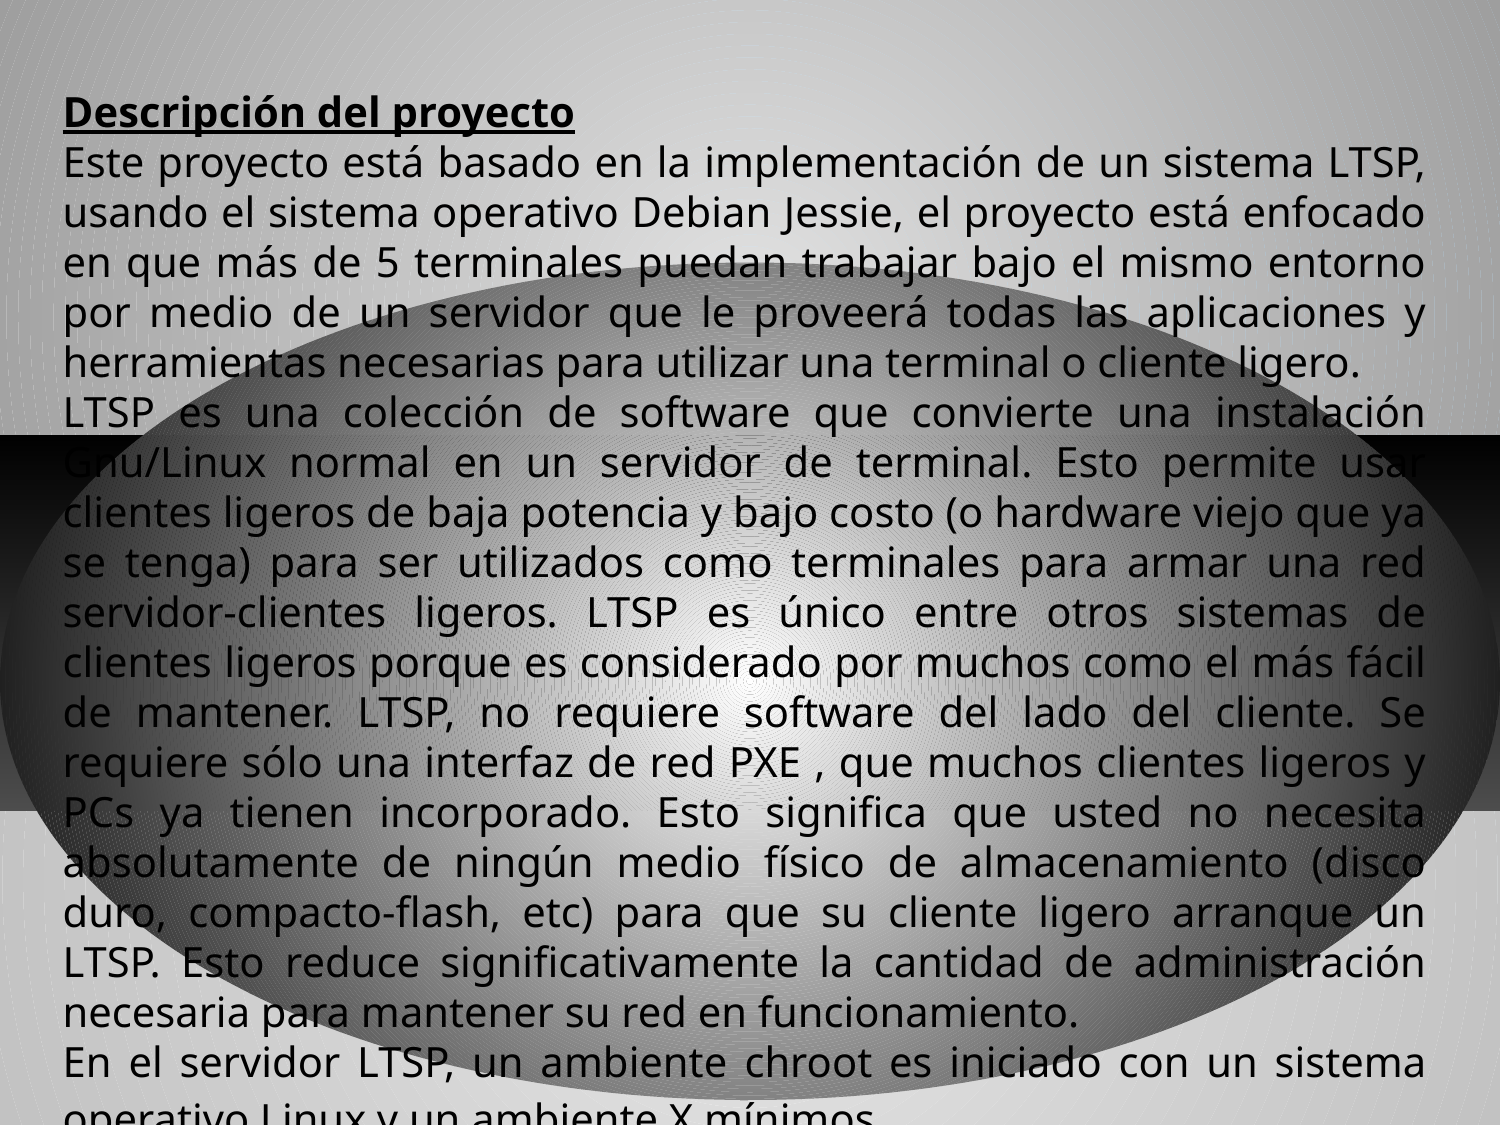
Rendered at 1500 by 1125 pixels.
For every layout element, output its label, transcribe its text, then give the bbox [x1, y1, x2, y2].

text_box Descripción del proyecto Este proyecto está basado en la implementación de un sistema LTSP, usando el sistema operativo Debian Jessie, el proyecto está enfocado en que más de 5 terminales puedan trabajar bajo el mismo entorno por medio de un servidor que le proveerá todas las aplicaciones y herramientas necesarias para utilizar una terminal o cliente ligero. LTSP es una colección de software que convierte una instalación Gnu/Linux normal en un servidor de terminal. Esto permite usar clientes ligeros de baja potencia y bajo costo (o hardware viejo que ya se tenga) para ser utilizados como terminales para armar una red servidor-clientes ligeros. LTSP es único entre otros sistemas de clientes ligeros porque es considerado por muchos como el más fácil de mantener. LTSP, no requiere software del lado del cliente. Se requiere sólo una interfaz de red PXE , que muchos clientes ligeros y PCs ya tienen incorporado. Esto significa que usted no necesita absolutamente de ningún medio físico de almacenamiento (disco duro, compacto-flash, etc) para que su cliente ligero arranque un LTSP. Esto reduce significativamente la cantidad de administración necesaria para mantener su red en funcionamiento. En el servidor LTSP, un ambiente chroot es iniciado con un sistema operativo Linux y un ambiente X mínimos. [48, 78, 1442, 1125]
